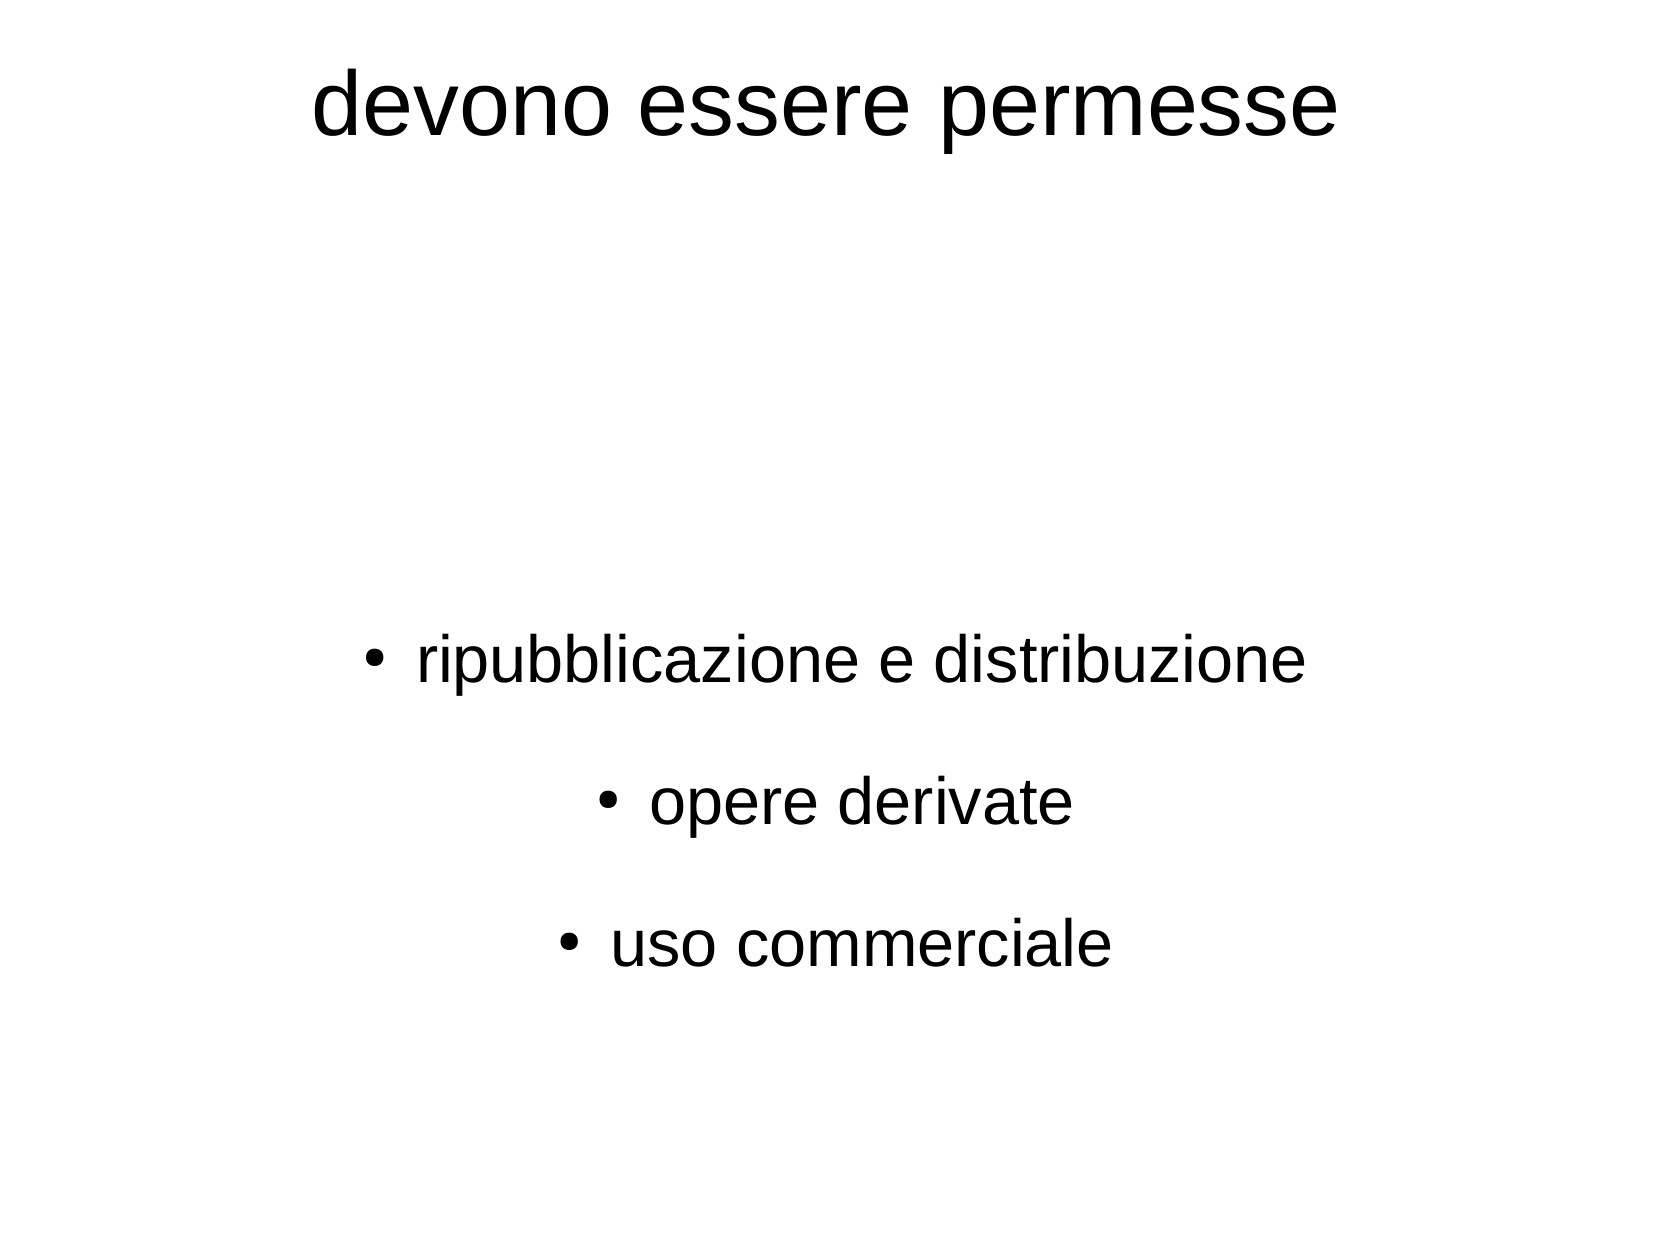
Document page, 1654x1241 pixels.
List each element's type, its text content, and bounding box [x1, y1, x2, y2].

list ripubblicazione e distribuzione opere derivate uso commerciale [99, 585, 1555, 1006]
title devono essere permesse [82, 0, 1571, 208]
